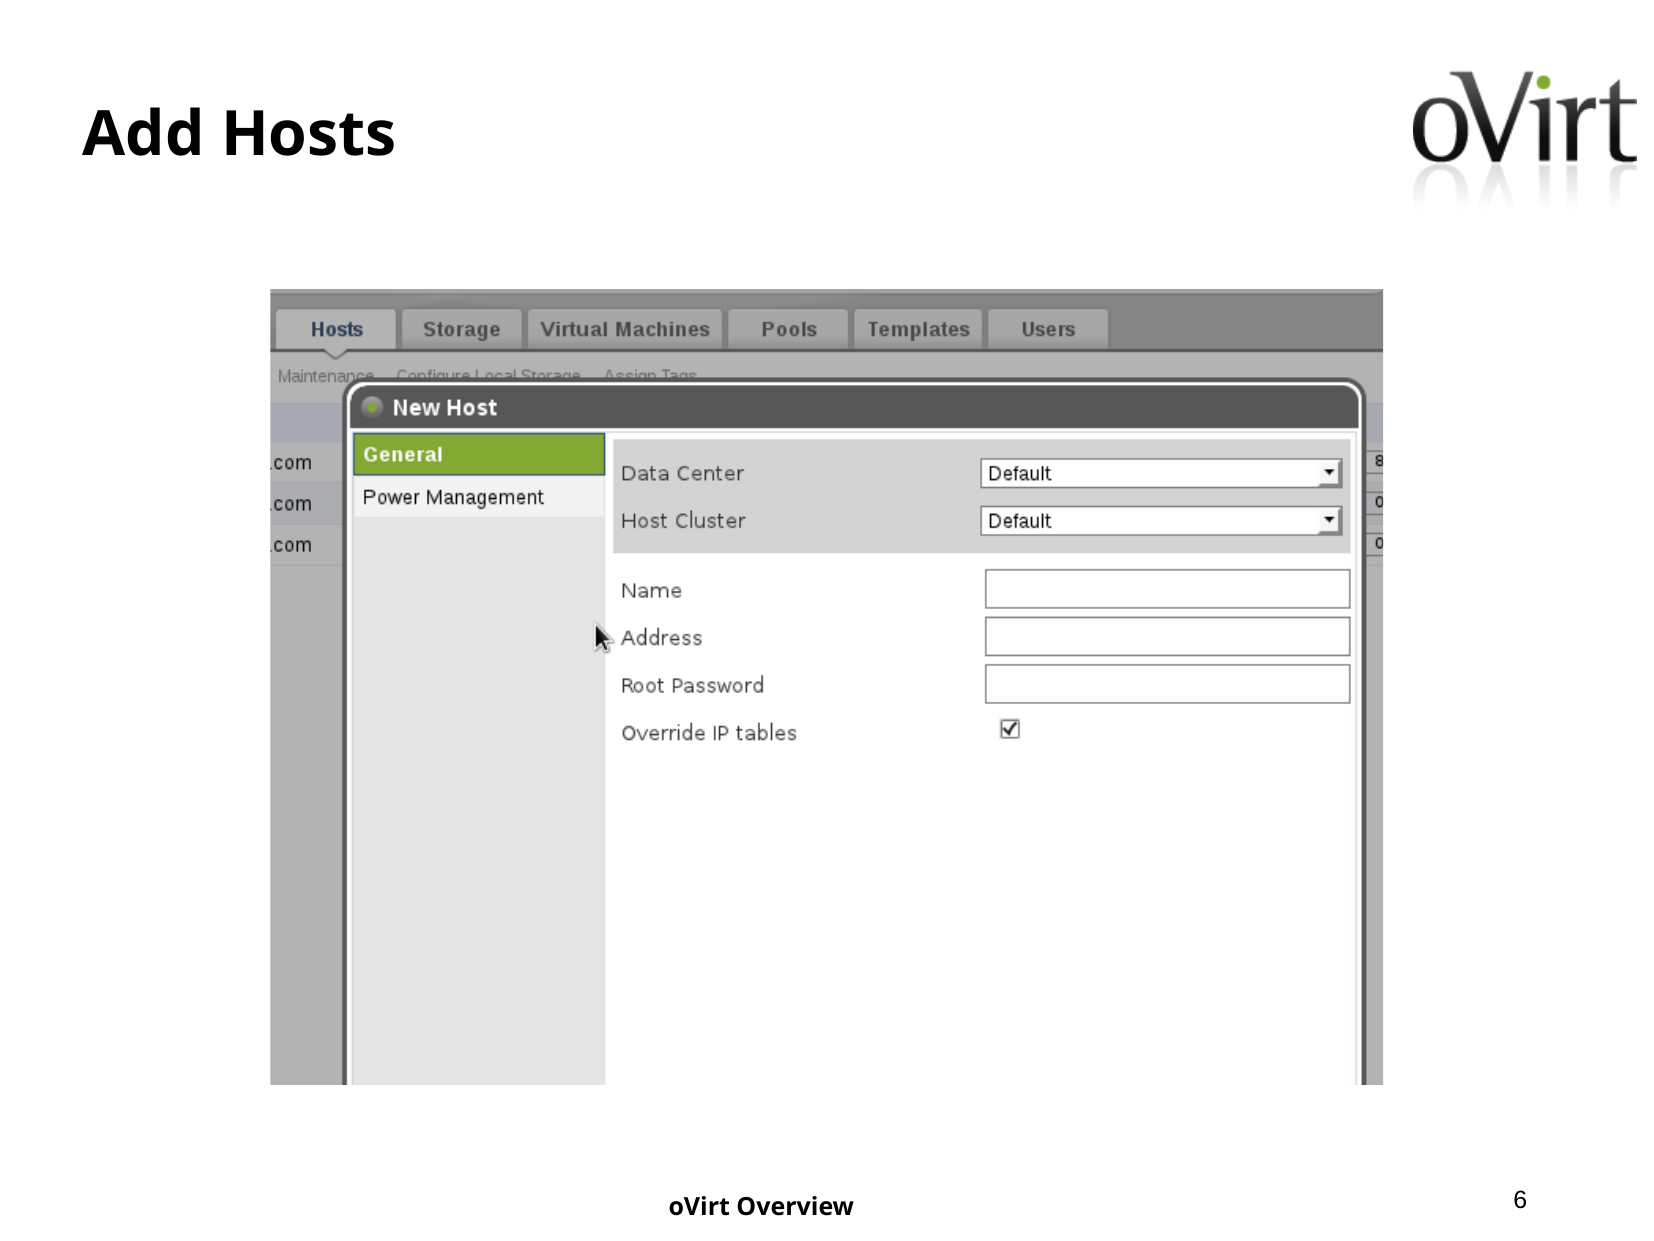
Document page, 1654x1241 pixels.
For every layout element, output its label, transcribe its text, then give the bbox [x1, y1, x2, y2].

title Add Hosts [82, 37, 1303, 226]
picture [1413, 63, 1637, 212]
picture [270, 289, 1384, 1085]
